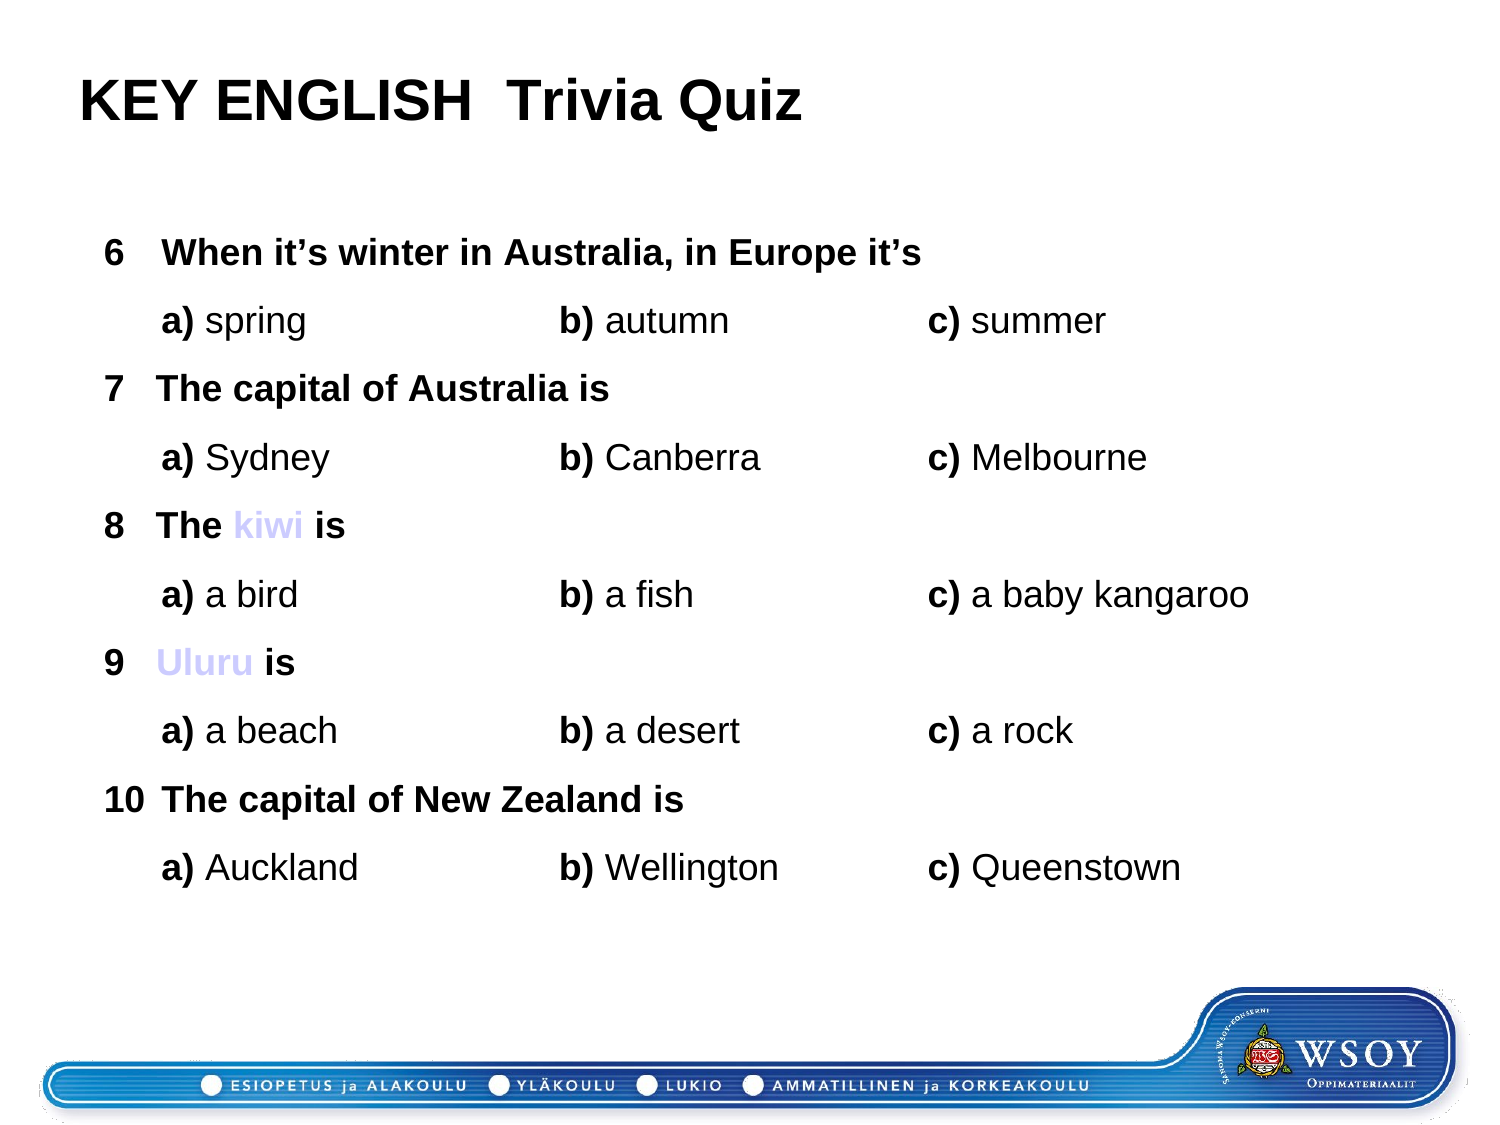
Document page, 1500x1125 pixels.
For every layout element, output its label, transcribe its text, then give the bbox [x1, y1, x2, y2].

text_box 6 When it’s winter in Australia, in Europe it’s a) spring b) autumn c) summer 7 The capital of Australia is a) Sydney b) Canberra c) Melbourne 8 The kiwi is a) a bird b) a fish c) a baby kangaroo 9 Uluru is a) a beach b) a desert c) a rock 10 The capital of New Zealand is a) Auckland b) Wellington c) Queenstown [88, 219, 1400, 965]
text_box KEY ENGLISH Trivia Quiz [64, 54, 1424, 141]
picture [0, 987, 1500, 1125]
